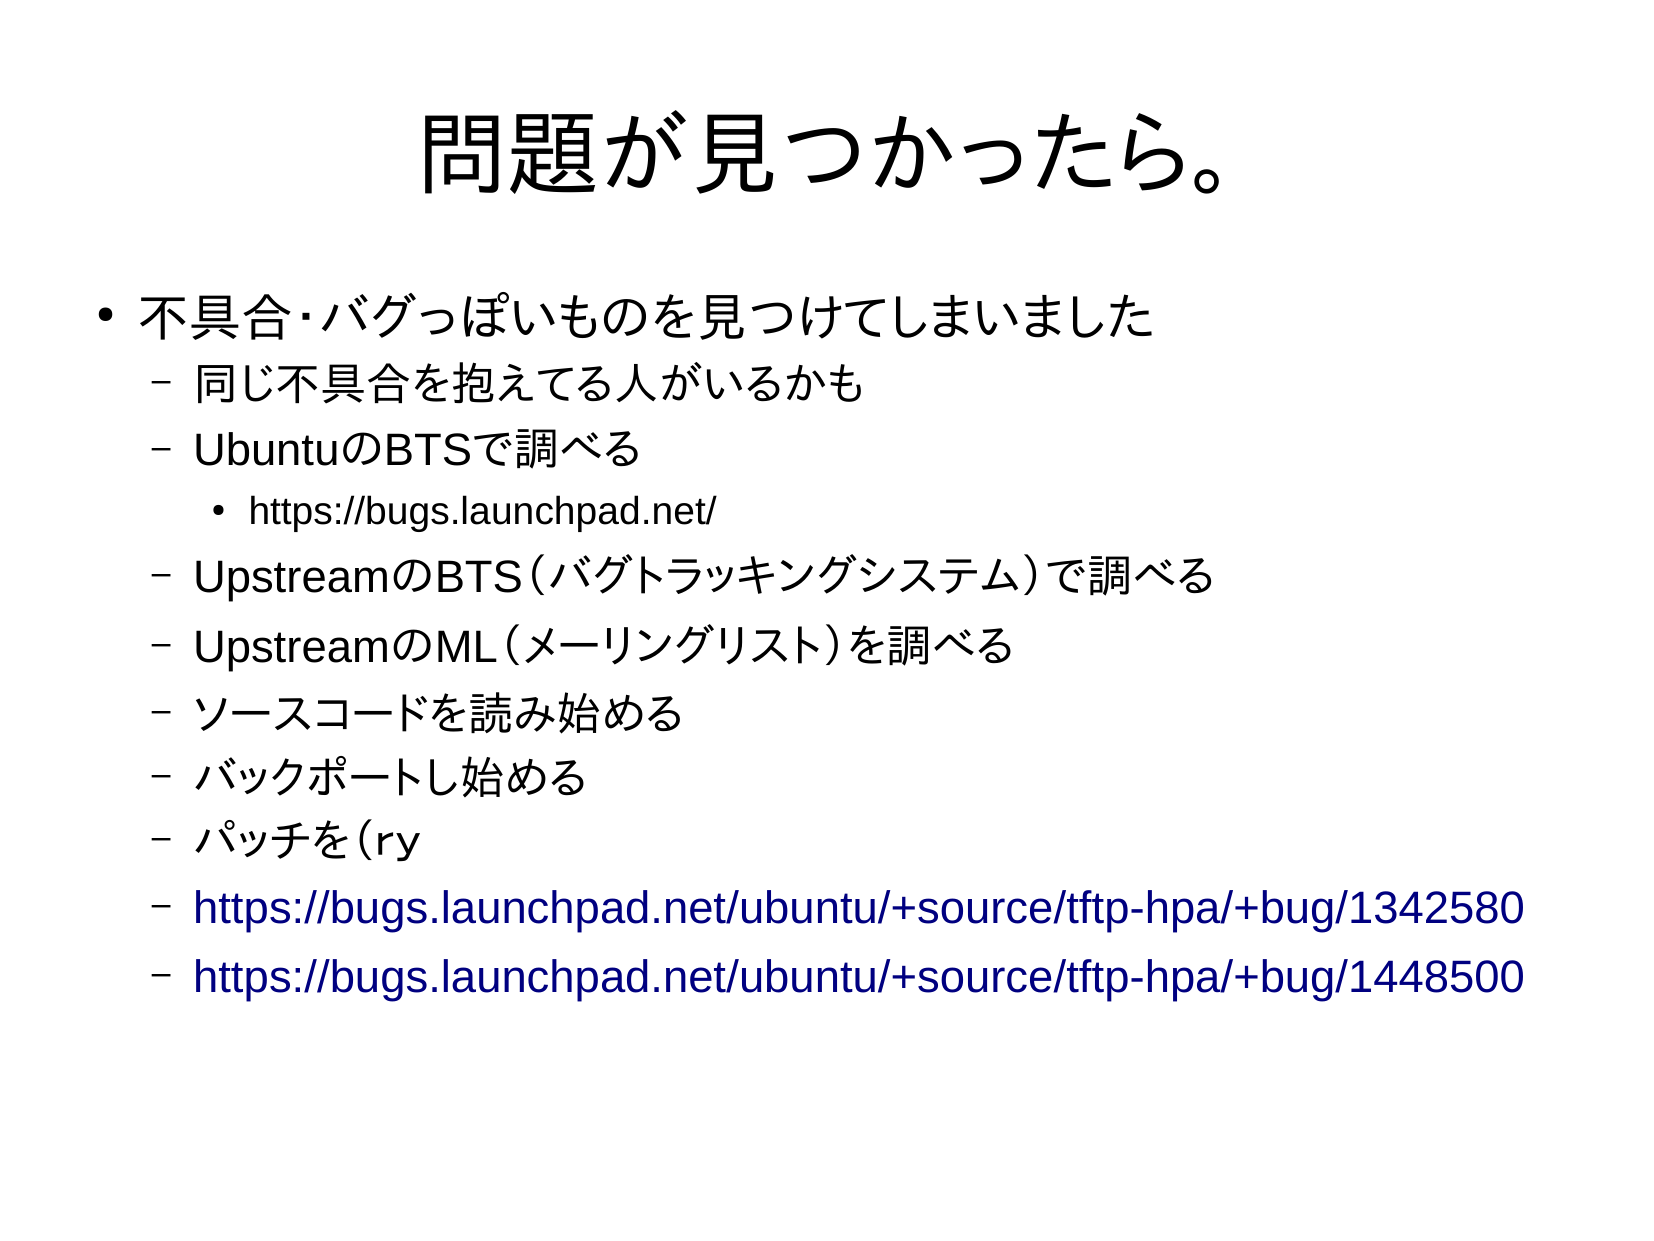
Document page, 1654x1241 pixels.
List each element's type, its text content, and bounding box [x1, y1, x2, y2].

list 不具合・バグっぽいものを見つけてしまいました 同じ不具合を抱えてる人がいるかも UbuntuのBTSで調べる https://bugs.launchpad.net/ UpstreamのBTS（バグトラッキングシステム）で調べる UpstreamのML（メーリングリスト）を調べる ソースコードを読み始める バックポートし始める パッチを（ｒｙ https://bugs.launchpad.net/ubuntu/+source/tftp-hpa/+bug/1342580 https://bugs.launchpad.net/ubuntu/+source/tftp-hpa/+bug/1448500 [82, 290, 1571, 1010]
title 問題が見つかったら。 [82, 49, 1571, 257]
